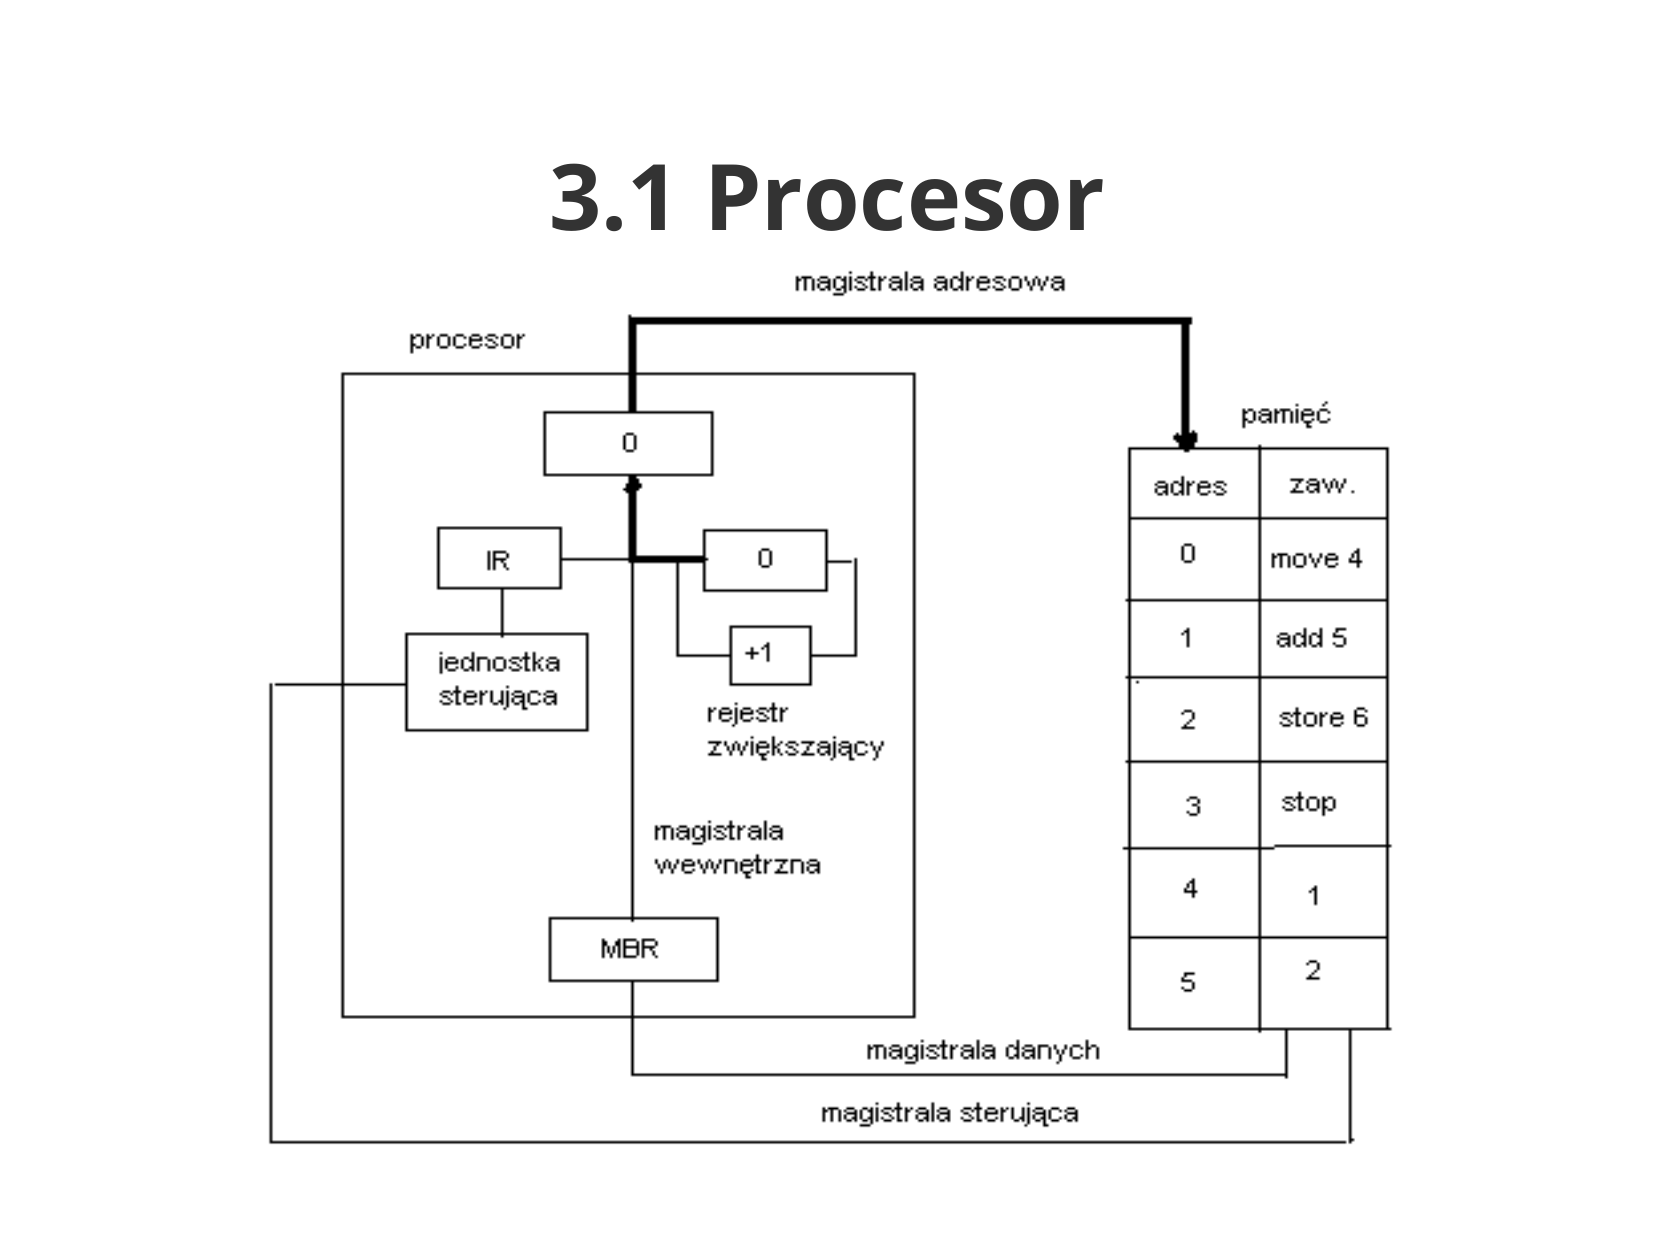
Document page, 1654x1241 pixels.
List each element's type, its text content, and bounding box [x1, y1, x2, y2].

title 3.1 Procesor [121, 91, 1534, 299]
picture [204, 236, 1565, 1161]
